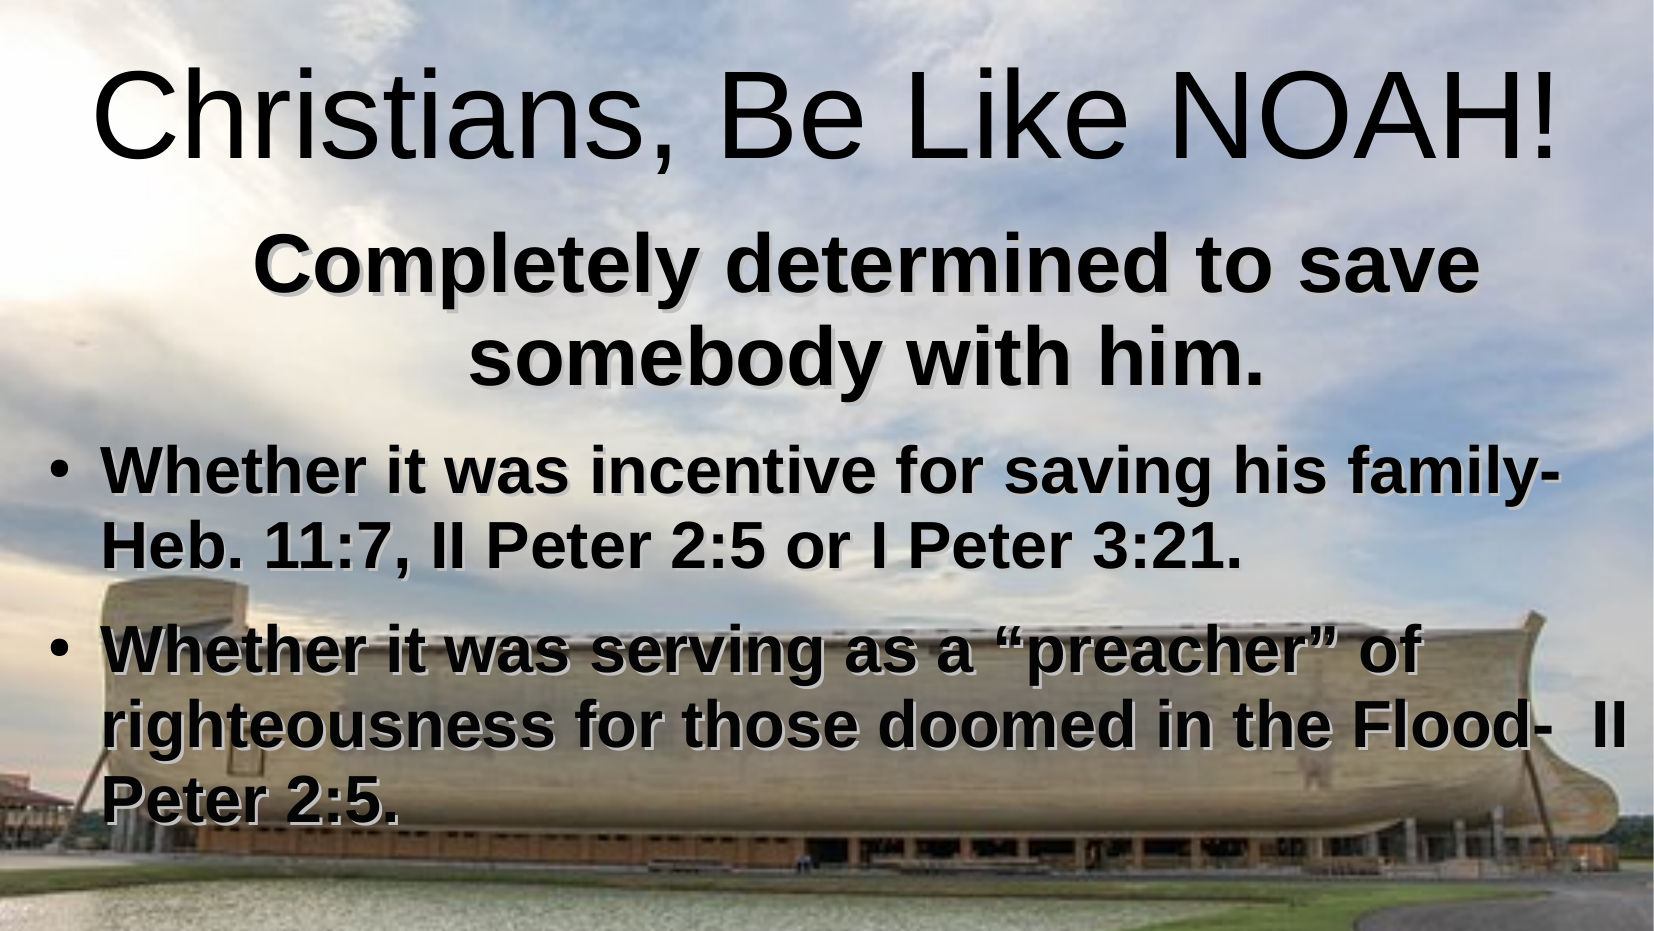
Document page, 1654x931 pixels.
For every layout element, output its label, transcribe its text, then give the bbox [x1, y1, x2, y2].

picture [0, 0, 1654, 931]
title Christians, Be Like NOAH! [82, 37, 1571, 193]
list Completely determined to save somebody with him. Whether it was incentive for saving his family- Heb. 11:7, II Peter 2:5 or I Peter 3:21. Whether it was serving as a “preacher” of righteousness for those doomed in the Flood- II Peter 2:5. [30, 217, 1636, 886]
